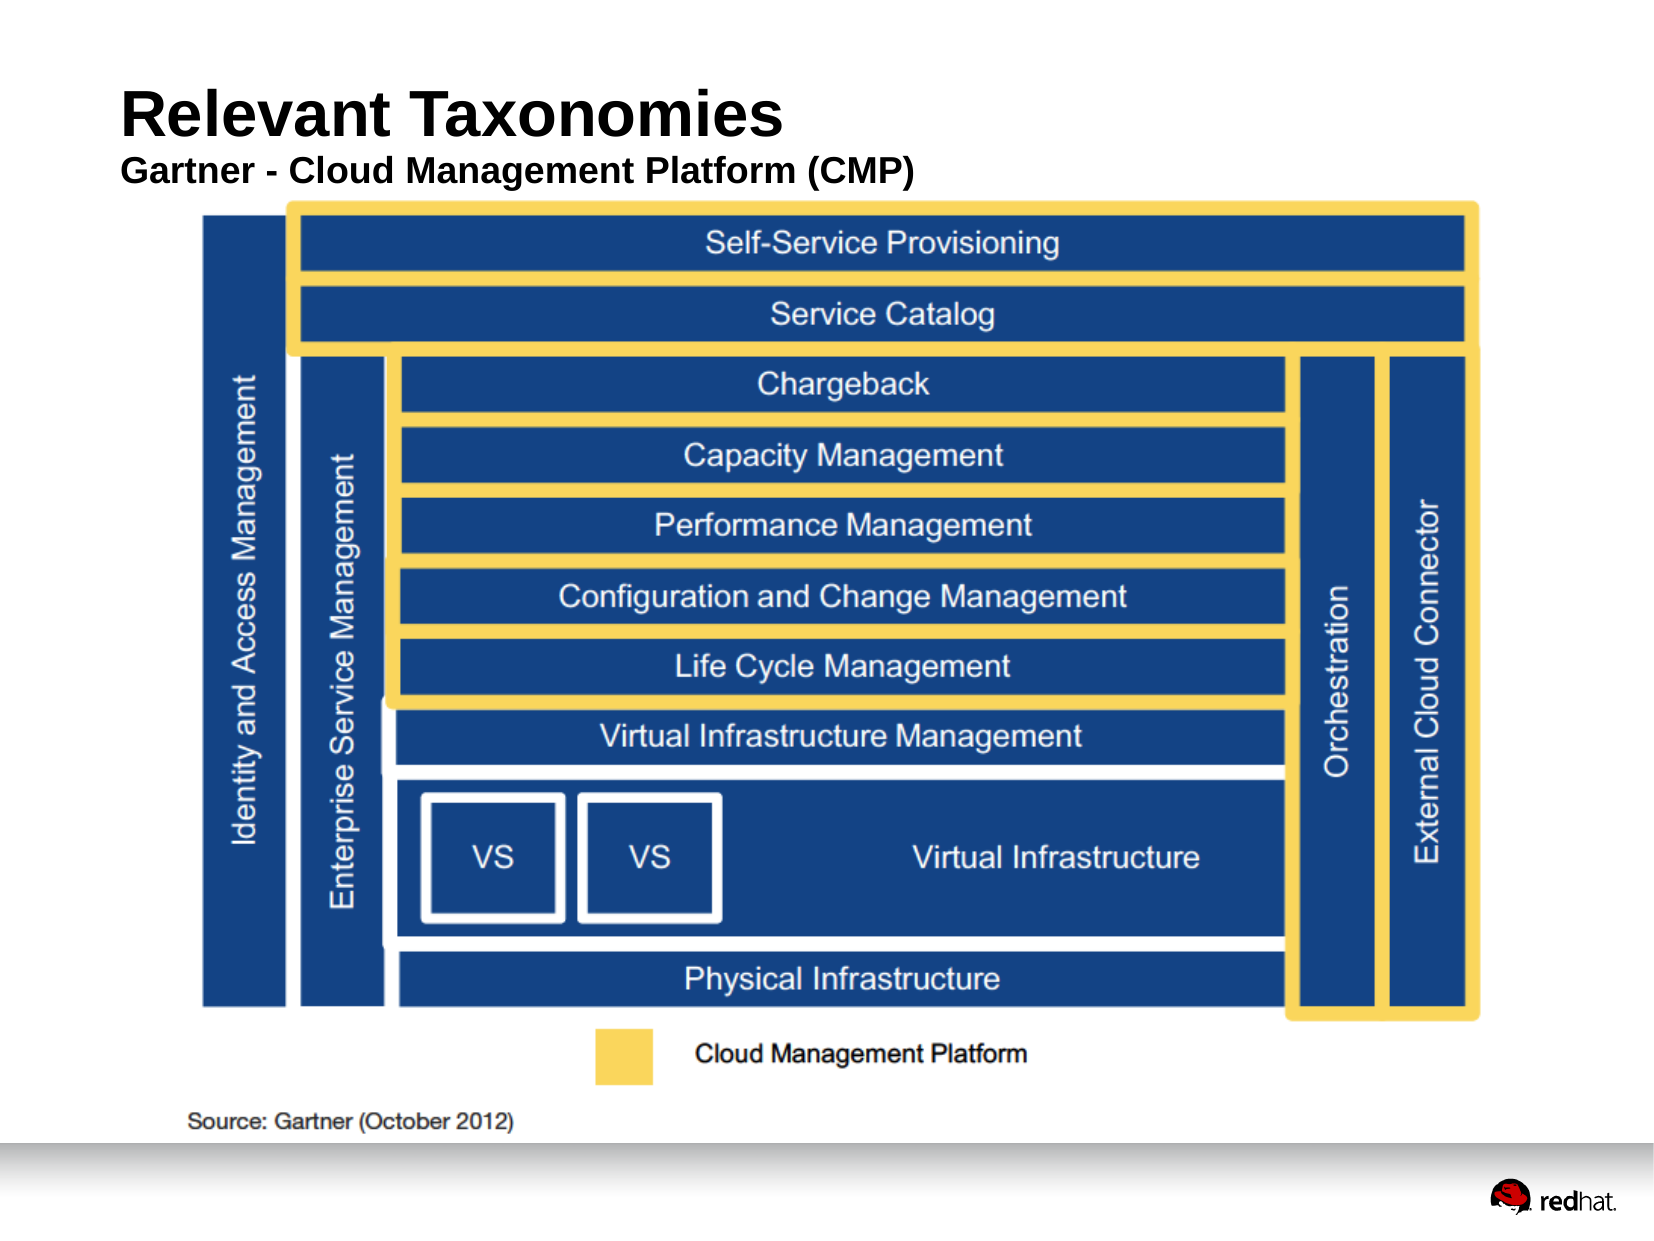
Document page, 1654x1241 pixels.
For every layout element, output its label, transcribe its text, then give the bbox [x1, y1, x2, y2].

picture [151, 197, 1511, 1140]
title Relevant Taxonomies Gartner - Cloud Management Platform (CMP) [120, 53, 1585, 216]
picture [0, 1143, 1654, 1241]
